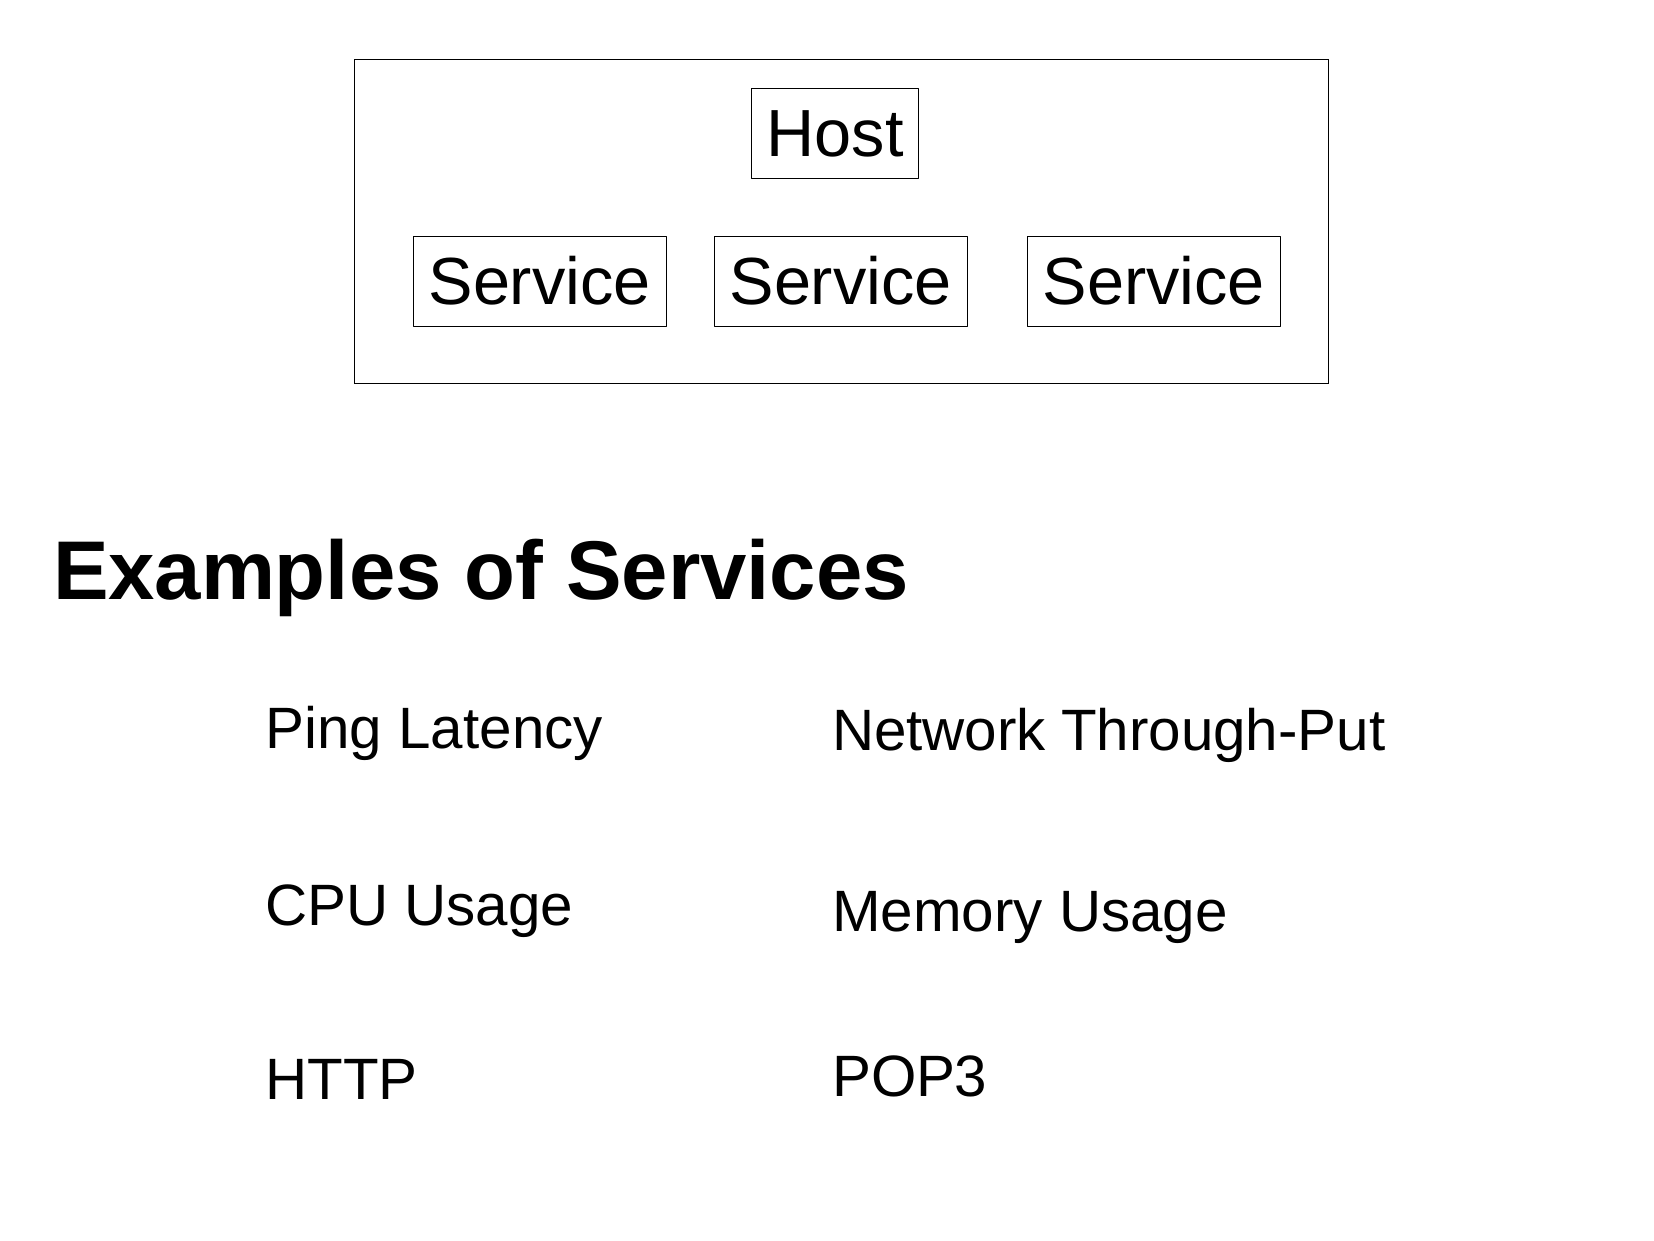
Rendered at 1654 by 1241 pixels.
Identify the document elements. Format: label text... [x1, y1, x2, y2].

text_box Network Through-Put [814, 687, 1404, 774]
text_box Memory Usage [814, 868, 1247, 954]
text_box Examples of Services [35, 513, 927, 628]
text_box HTTP [248, 1036, 436, 1123]
text_box Host [751, 88, 919, 179]
text_box Service [1027, 236, 1280, 326]
text_box Service [413, 236, 666, 326]
text_box POP3 [814, 1033, 1006, 1120]
text_box Service [714, 236, 967, 326]
text_box CPU Usage [248, 862, 592, 948]
text_box Ping Latency [248, 685, 622, 771]
